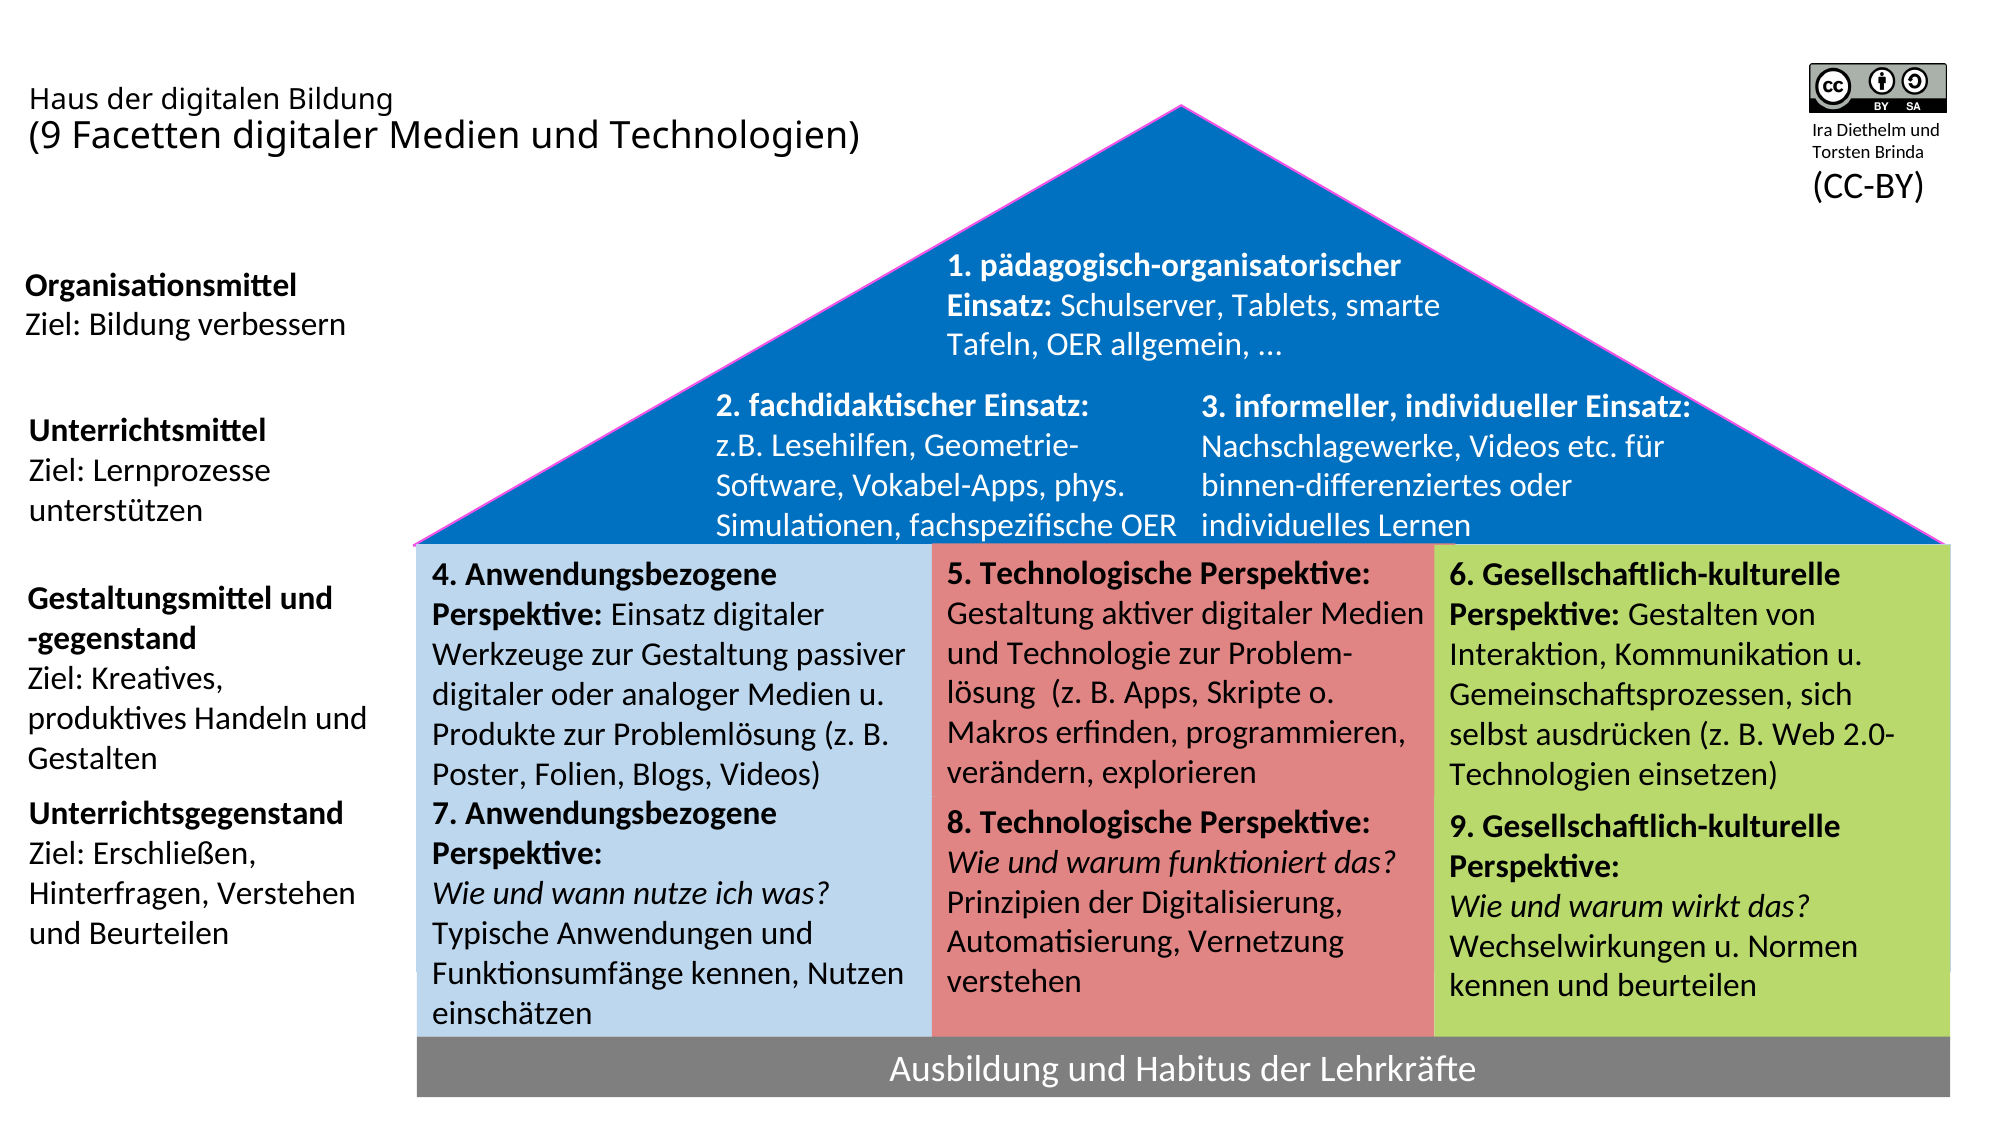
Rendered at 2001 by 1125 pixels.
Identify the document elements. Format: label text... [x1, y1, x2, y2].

text_box Gestaltungsmittel und -gegenstand Ziel: Kreatives, produktives Handeln und Gestalten [12, 568, 402, 786]
text_box Unterrichtsgegenstand Ziel: Erschließen, Hinterfragen, Verstehen und Beurteilen [13, 783, 411, 961]
text_box [954, 194, 1407, 235]
text_box 2. fachdidaktischer Einsatz: z.B. Lesehilfen, Geometrie-Software, Vokabel-Apps, phys. Simulationen, fachspezifische OER [700, 375, 1220, 546]
text_box 9. Gesellschaftlich-kulturelle Perspektive: Wie und warum wirkt das? Wechselwirkungen u. Normen kennen und beurteilen [1434, 809, 1951, 1036]
text_box 4. Anwendungsbezogene Perspektive: Einsatz digitaler Werkzeuge zur Gestaltung passiver digitaler oder analoger Medien u. Produkte zur Problemlösung (z. B. Poster, Folien, Blogs, Videos) [416, 544, 931, 797]
text_box 7. Anwendungsbezogene Perspektive: Wie und wann nutze ich was? Typische Anwendungen und Funktionsumfänge kennen, Nutzen einschätzen [416, 797, 931, 1036]
text_box 8. Technologische Perspektive: Wie und warum funktioniert das? Prinzipien der Digitalisierung, Automatisierung, Vernetzung verstehen [931, 797, 1434, 1036]
text_box (CC-BY) [1796, 153, 1953, 217]
text_box 5. Technologische Perspektive: Gestaltung aktiver digitaler Medien und Technologie zur Problem-lösung (z. B. Apps, Skripte o. Makros erfinden, programmieren, verändern, explorieren [931, 545, 1434, 797]
text_box 1. pädagogisch-organisatorischer Einsatz: Schulserver, Tablets, smarte Tafeln, OER allgemein, ... [931, 235, 1469, 369]
title Haus der digitalen Bildung (9 Facetten digitaler Medien und Technologien) [13, 47, 1863, 194]
text_box [1735, 424, 1944, 544]
text_box 3. informeller, individueller Einsatz: Nachschlagewerke, Videos etc. für binnen-differenziertes oder individuelles Lernen [1186, 376, 1735, 545]
text_box [710, 248, 1652, 376]
picture [1809, 63, 1947, 109]
text_box 6. Gesellschaftlich-kulturelle Perspektive: Gestalten von Interaktion, Kommunikation u. Gemeinschaftsprozessen, sich selbst ausdrücken (z. B. Web 2.0-Technologien einsetzen) [1434, 544, 1951, 809]
text_box Organisationsmittel Ziel: Bildung verbessern [10, 255, 407, 432]
text_box Ira Diethelm und Torsten Brinda [1797, 109, 1965, 171]
text_box Unterrichtsmittel Ziel: Lernprozesse unterstützen [13, 432, 407, 537]
text_box [413, 381, 700, 546]
text_box Ausbildung und Habitus der Lehrkräfte [416, 1036, 1951, 1098]
